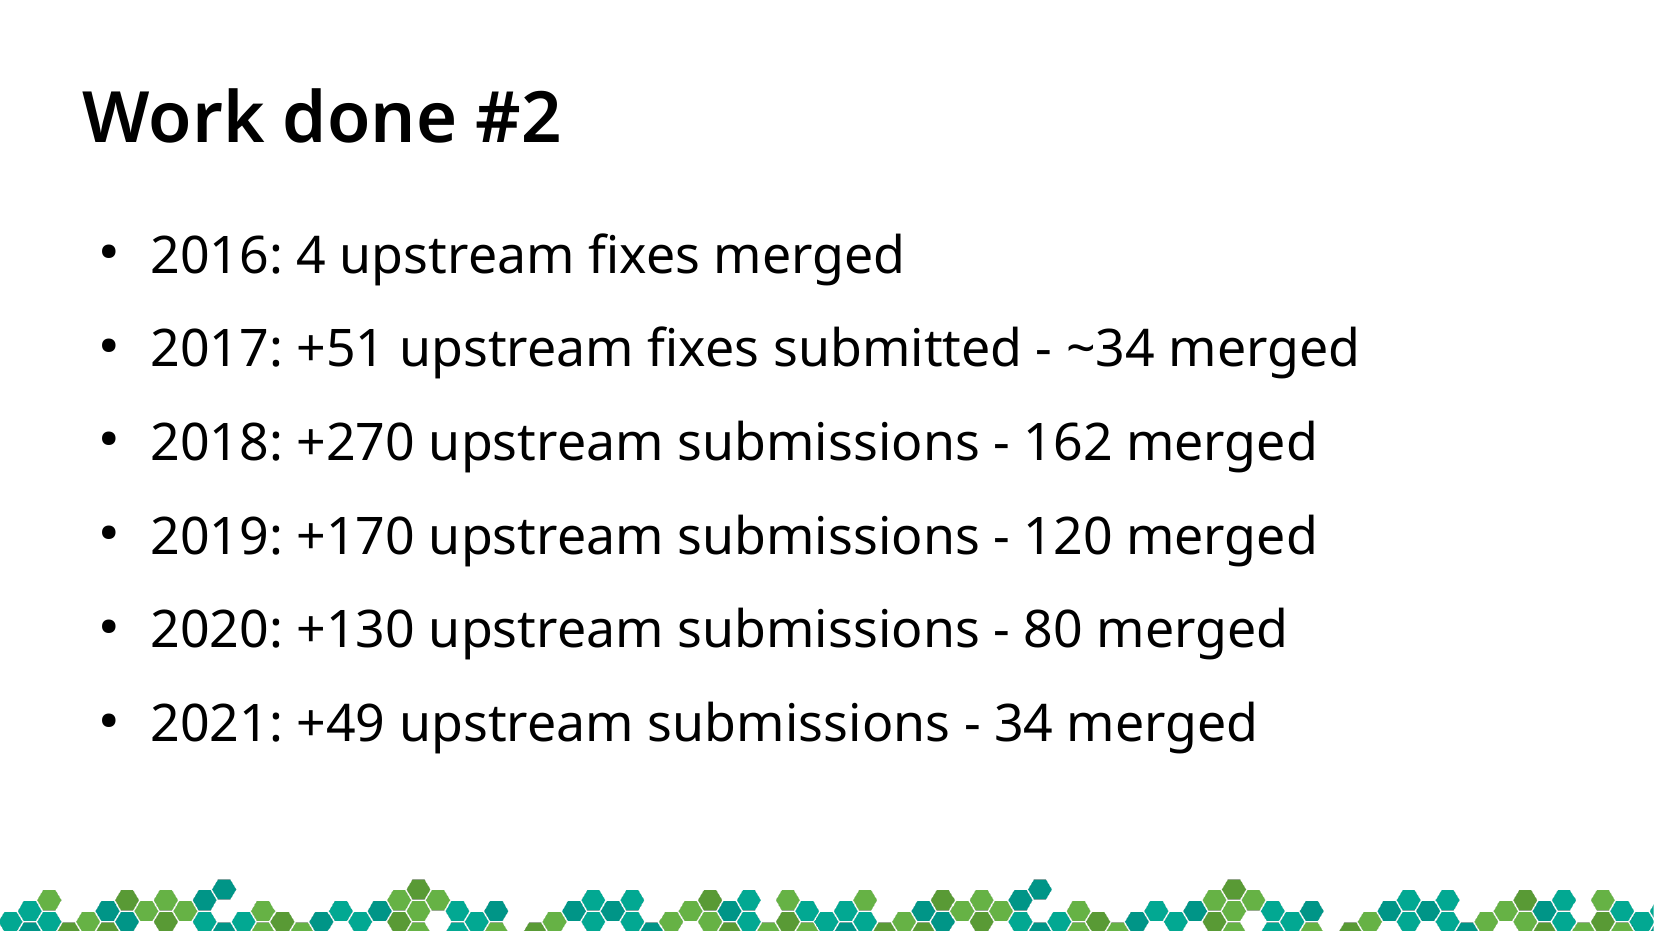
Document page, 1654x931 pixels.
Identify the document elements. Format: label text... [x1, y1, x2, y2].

list 2016: 4 upstream fixes merged 2017: +51 upstream fixes submitted - ~34 merged 2018: +270 upstream submissions - 162 merged 2019: +170 upstream submissions - 120 merged 2020: +130 upstream submissions - 80 merged 2021: +49 upstream submissions - 34 merged [82, 217, 1571, 758]
picture [0, 871, 1654, 931]
title Work done #2 [82, 37, 1571, 193]
